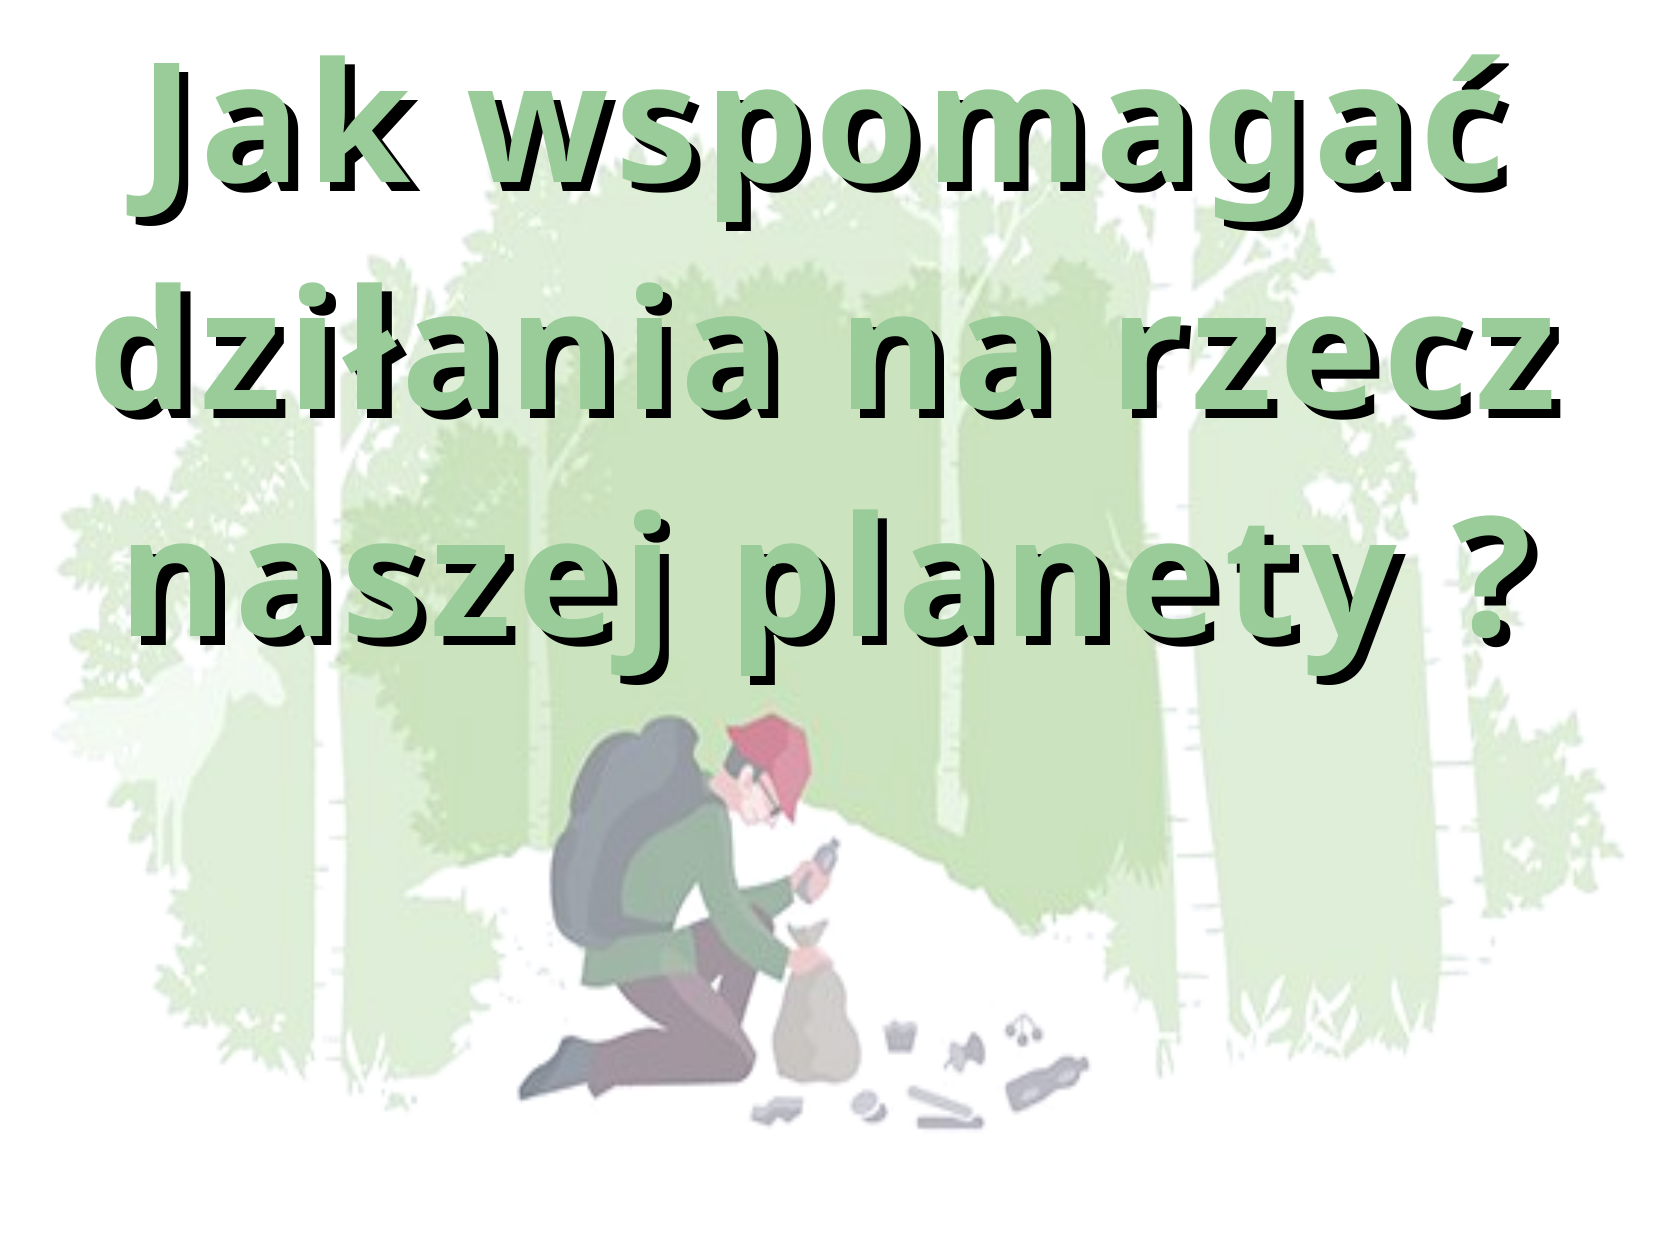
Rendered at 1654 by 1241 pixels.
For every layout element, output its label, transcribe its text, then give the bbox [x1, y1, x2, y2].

title Jak wspomagać dziłania na rzecz naszej planety ? [82, 153, 1571, 536]
picture [0, 35, 1654, 1241]
